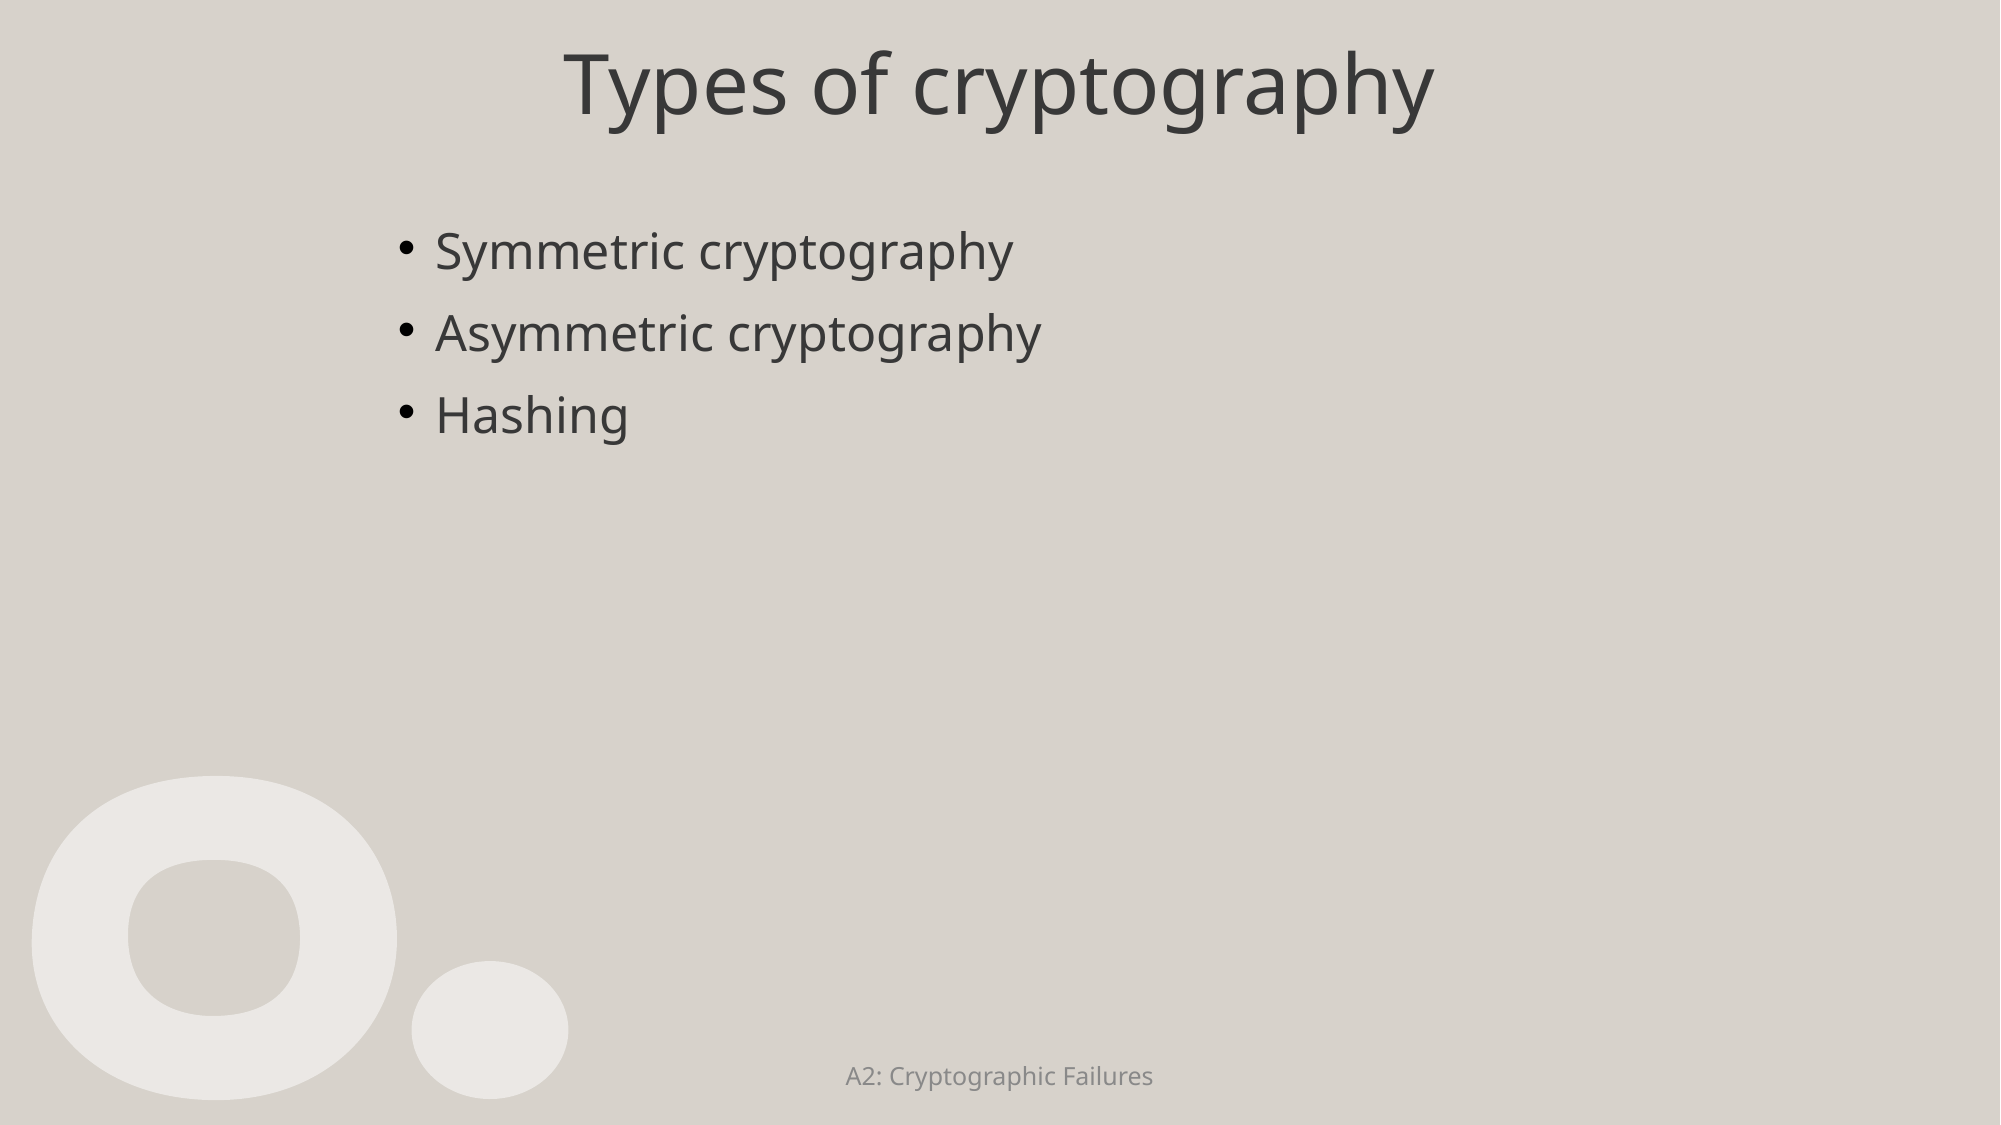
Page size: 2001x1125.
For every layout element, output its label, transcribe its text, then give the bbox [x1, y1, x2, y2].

text_box A2: Cryptographic Failures [662, 1045, 1338, 1106]
list Symmetric cryptography Asymmetric cryptography Hashing [382, 212, 1618, 981]
title Types of cryptography [0, 19, 2000, 148]
